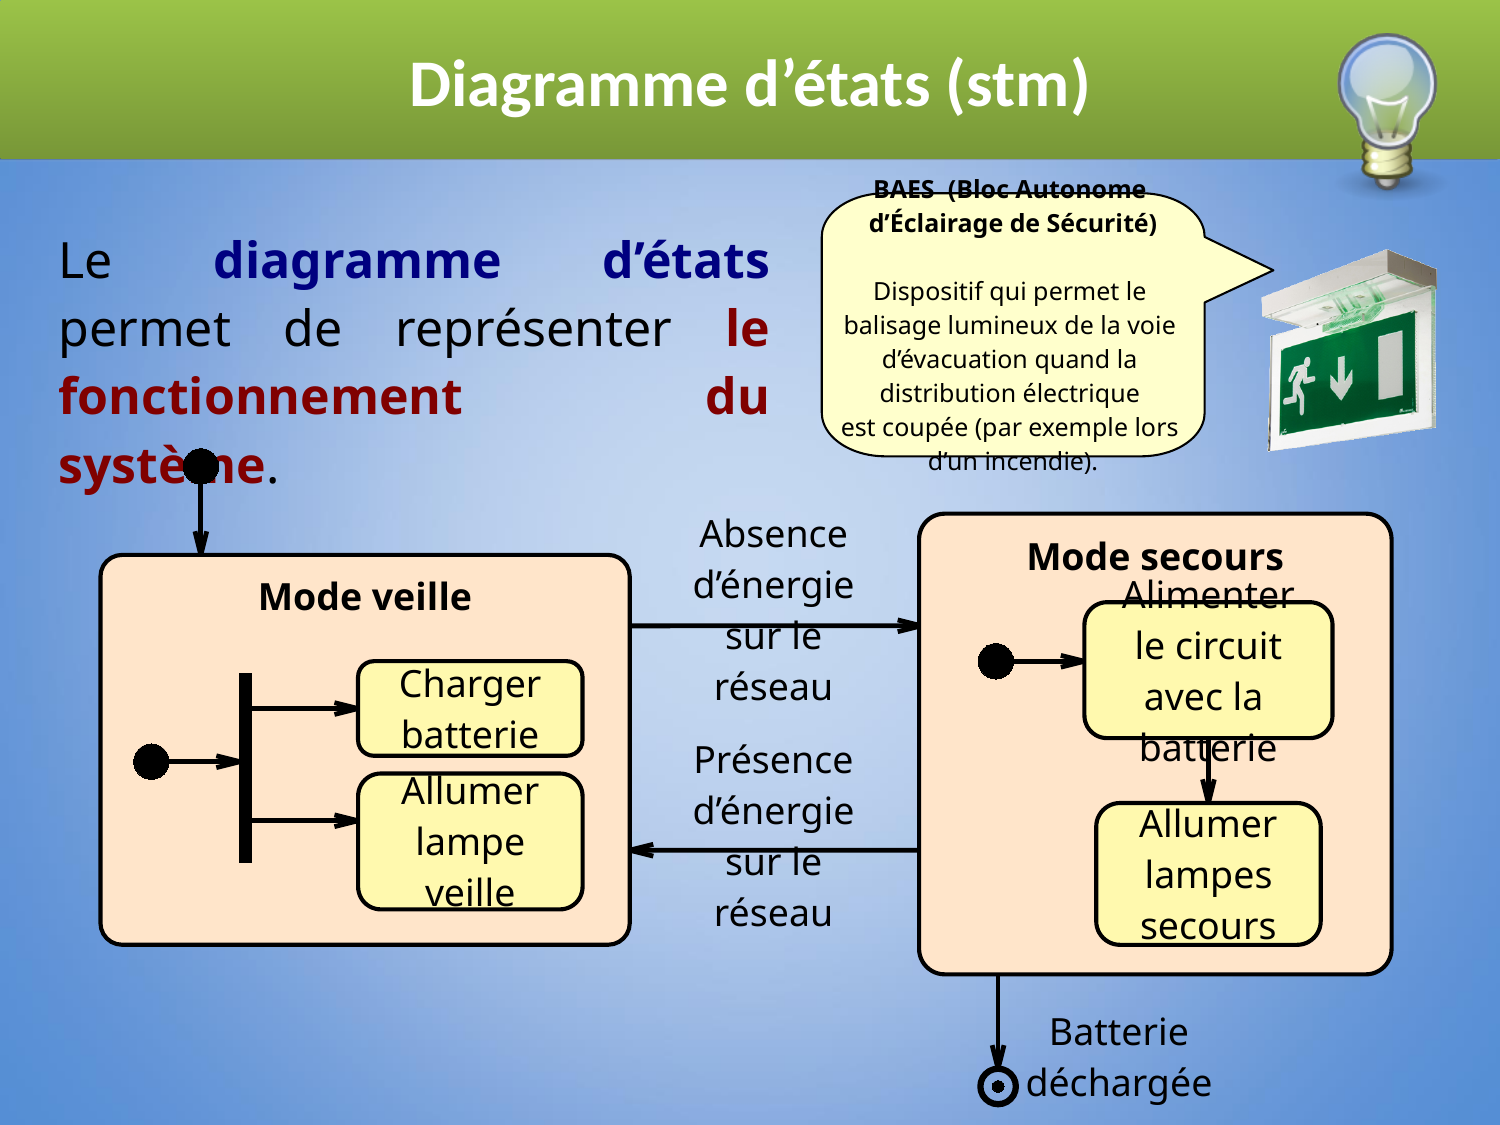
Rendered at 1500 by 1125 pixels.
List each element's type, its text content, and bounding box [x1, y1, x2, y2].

text_box [978, 643, 1014, 680]
text_box BAES (Bloc Autonome d’Éclairage de Sécurité) Dispositif qui permet le balisage lumineux de la voie d’évacuation quand la distribution électrique est coupée (par exemple lors d’un incendie). [821, 193, 1274, 457]
text_box Batterie déchargée [998, 997, 1241, 1088]
text_box Présence d’énergie sur le réseau [649, 726, 898, 854]
text_box Charger batterie [358, 661, 583, 756]
text_box [992, 1080, 1004, 1093]
text_box Allumer lampe veille [358, 773, 583, 910]
text_box Alimenter le circuit avec la batterie [1084, 602, 1333, 739]
text_box Mode secours [919, 513, 1392, 975]
text_box [239, 673, 252, 863]
text_box Diagramme d’états (stm) [0, 0, 1500, 159]
text_box Le diagramme d’états permet de représenter le fonctionnement du système. [58, 225, 771, 393]
text_box [133, 743, 169, 780]
text_box Mode veille [100, 554, 630, 945]
text_box [183, 448, 219, 484]
picture [0, 33, 1500, 1125]
text_box Absence d’énergie sur le réseau [649, 500, 898, 628]
text_box Allumer lampes secours [1096, 803, 1321, 945]
